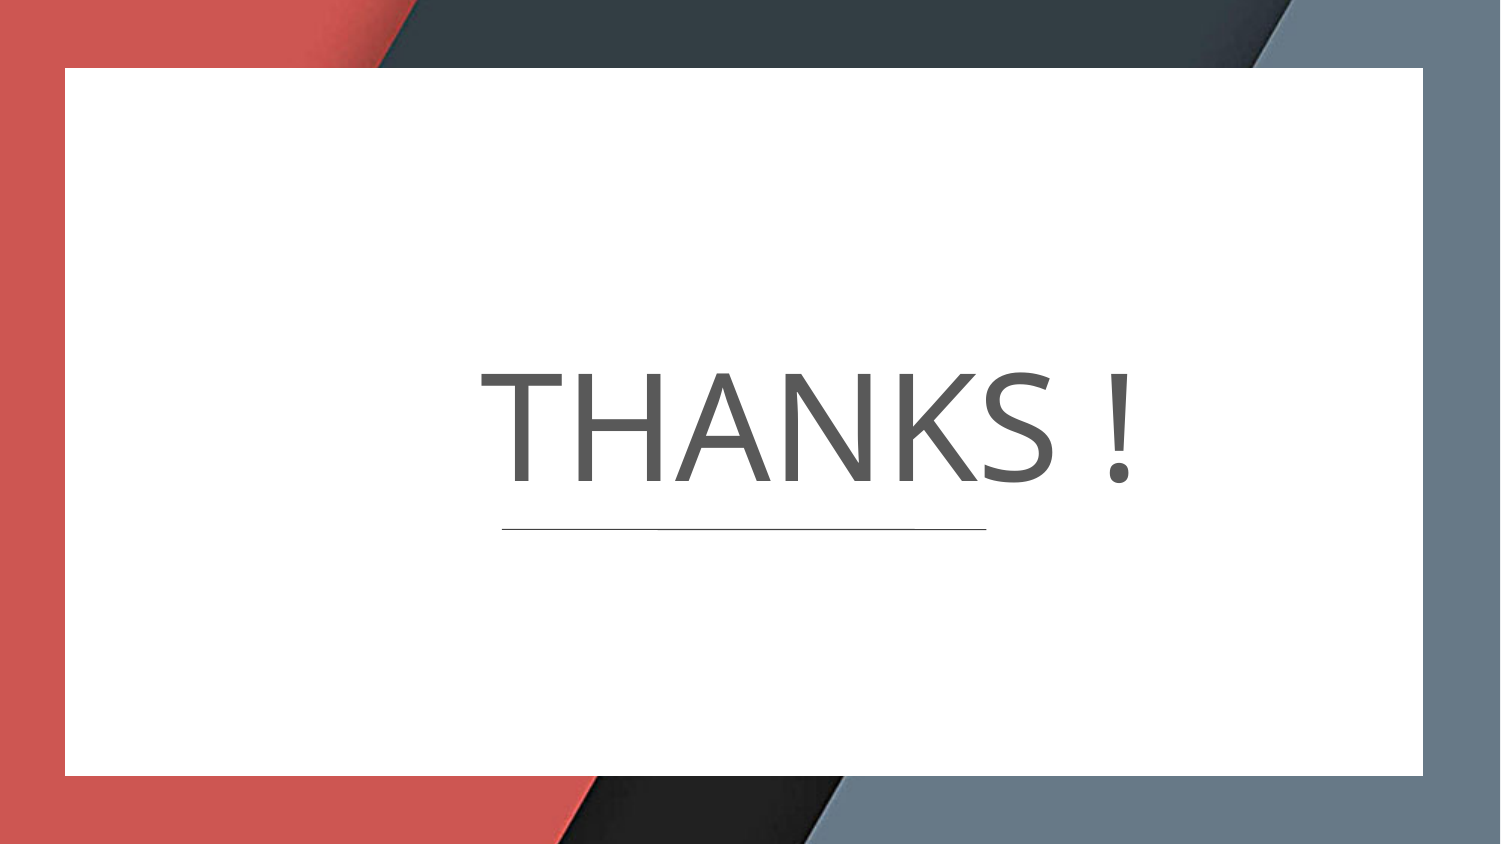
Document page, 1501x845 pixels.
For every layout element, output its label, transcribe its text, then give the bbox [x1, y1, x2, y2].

text_box THANKS ! [481, 331, 1140, 511]
text_box [65, 68, 1423, 776]
picture [0, 0, 1501, 844]
